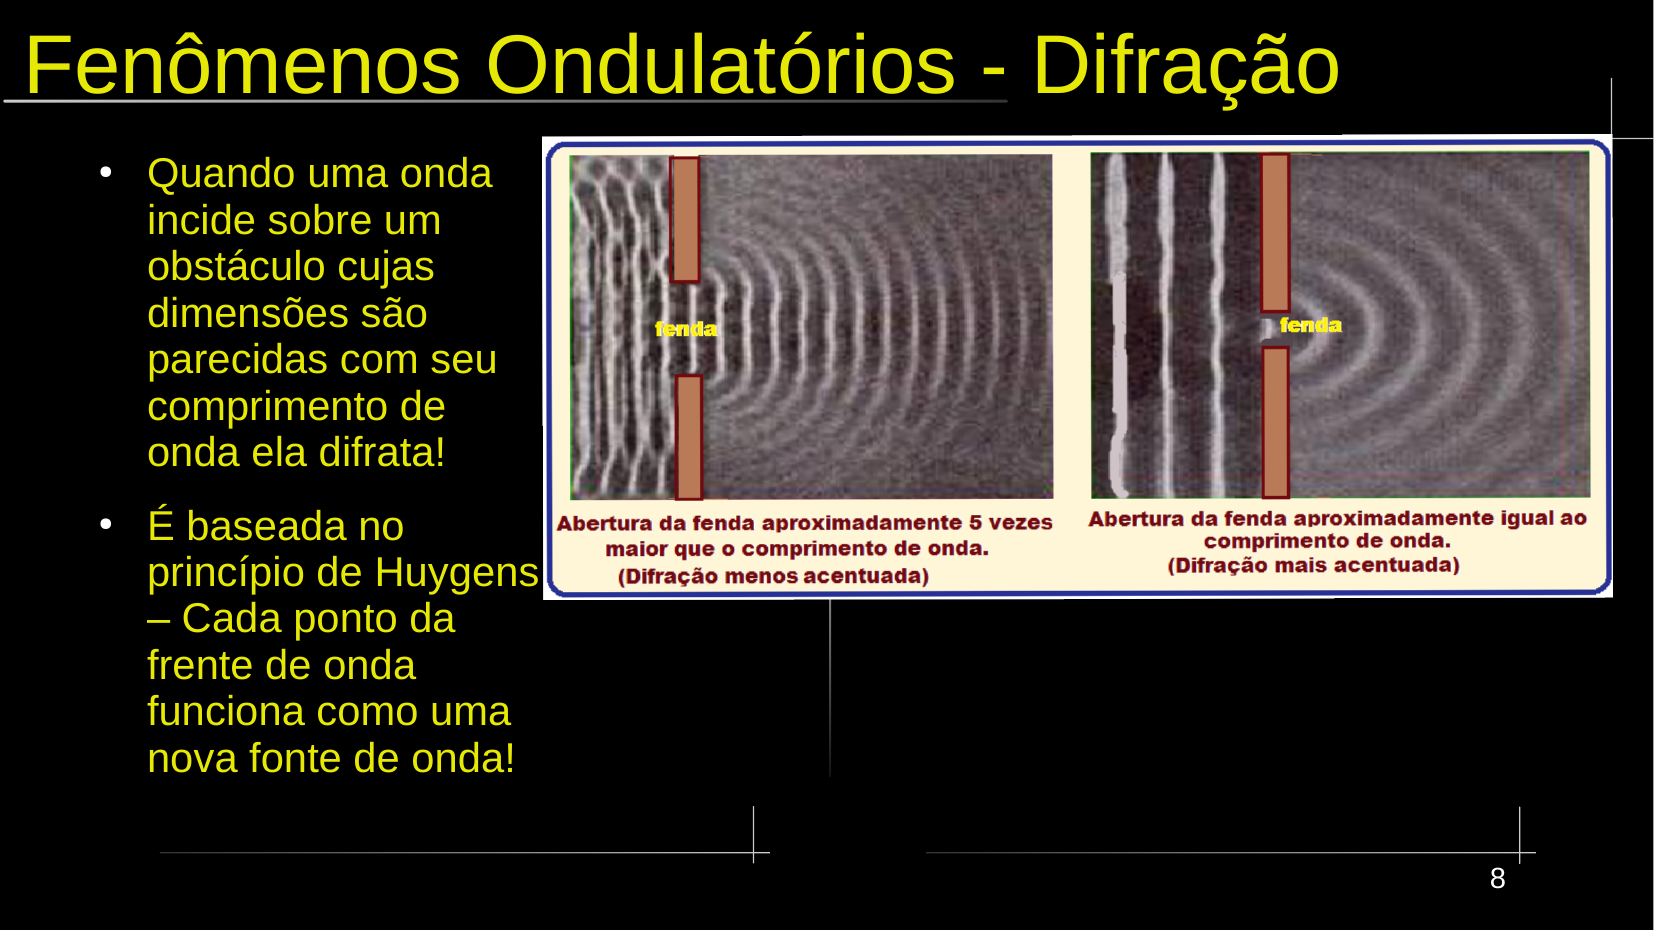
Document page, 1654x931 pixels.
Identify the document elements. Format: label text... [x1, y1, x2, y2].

picture [541, 133, 1613, 601]
list Quando uma onda incide sobre um obstáculo cujas dimensões são parecidas com seu comprimento de onda ela difrata! É baseada no princípio de Huygens – Cada ponto da frente de onda funciona como uma nova fonte de onda! [82, 150, 542, 788]
title Fenômenos Ondulatórios - Difração [23, 11, 1589, 119]
